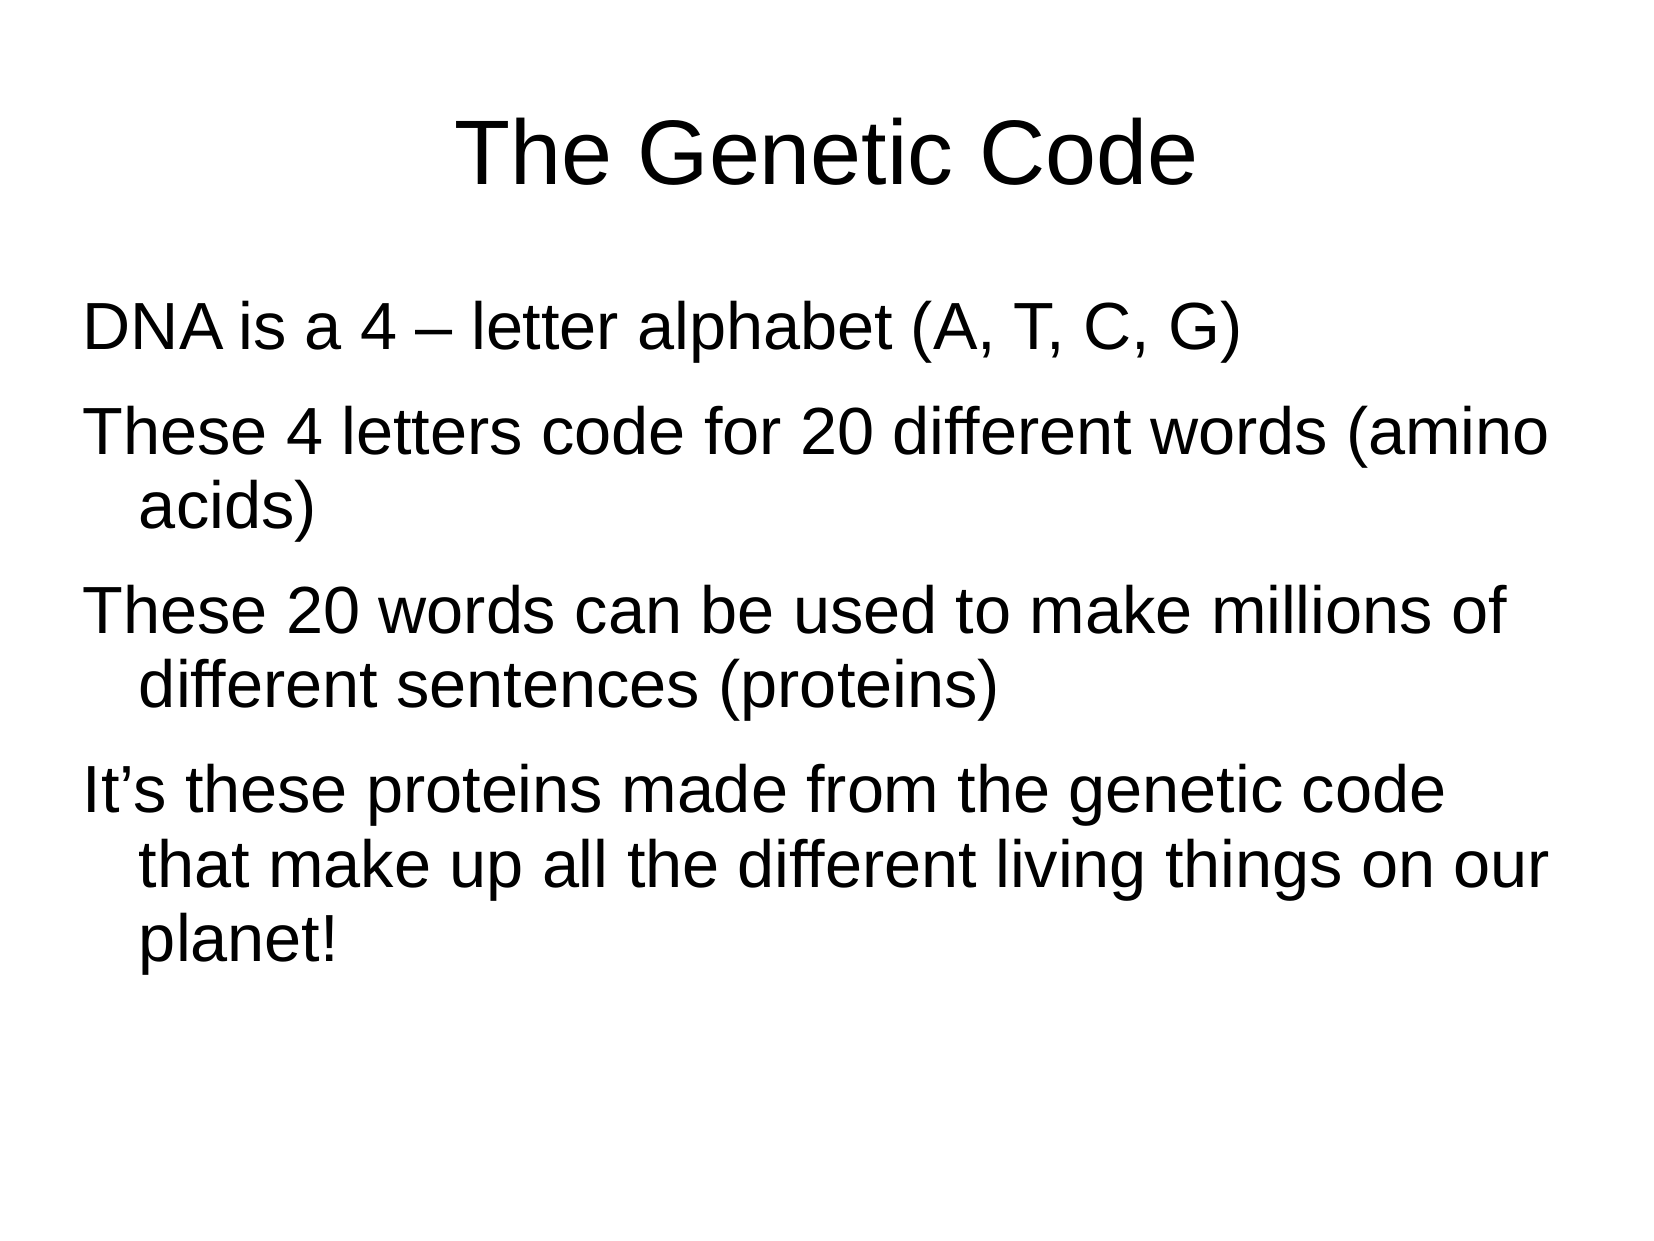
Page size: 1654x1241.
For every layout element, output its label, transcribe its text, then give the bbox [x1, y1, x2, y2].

title The Genetic Code [82, 49, 1571, 257]
list DNA is a 4 – letter alphabet (A, T, C, G) These 4 letters code for 20 different words (amino acids) These 20 words can be used to make millions of different sentences (proteins) It’s these proteins made from the genetic code that make up all the different living things on our planet! [82, 289, 1571, 1094]
